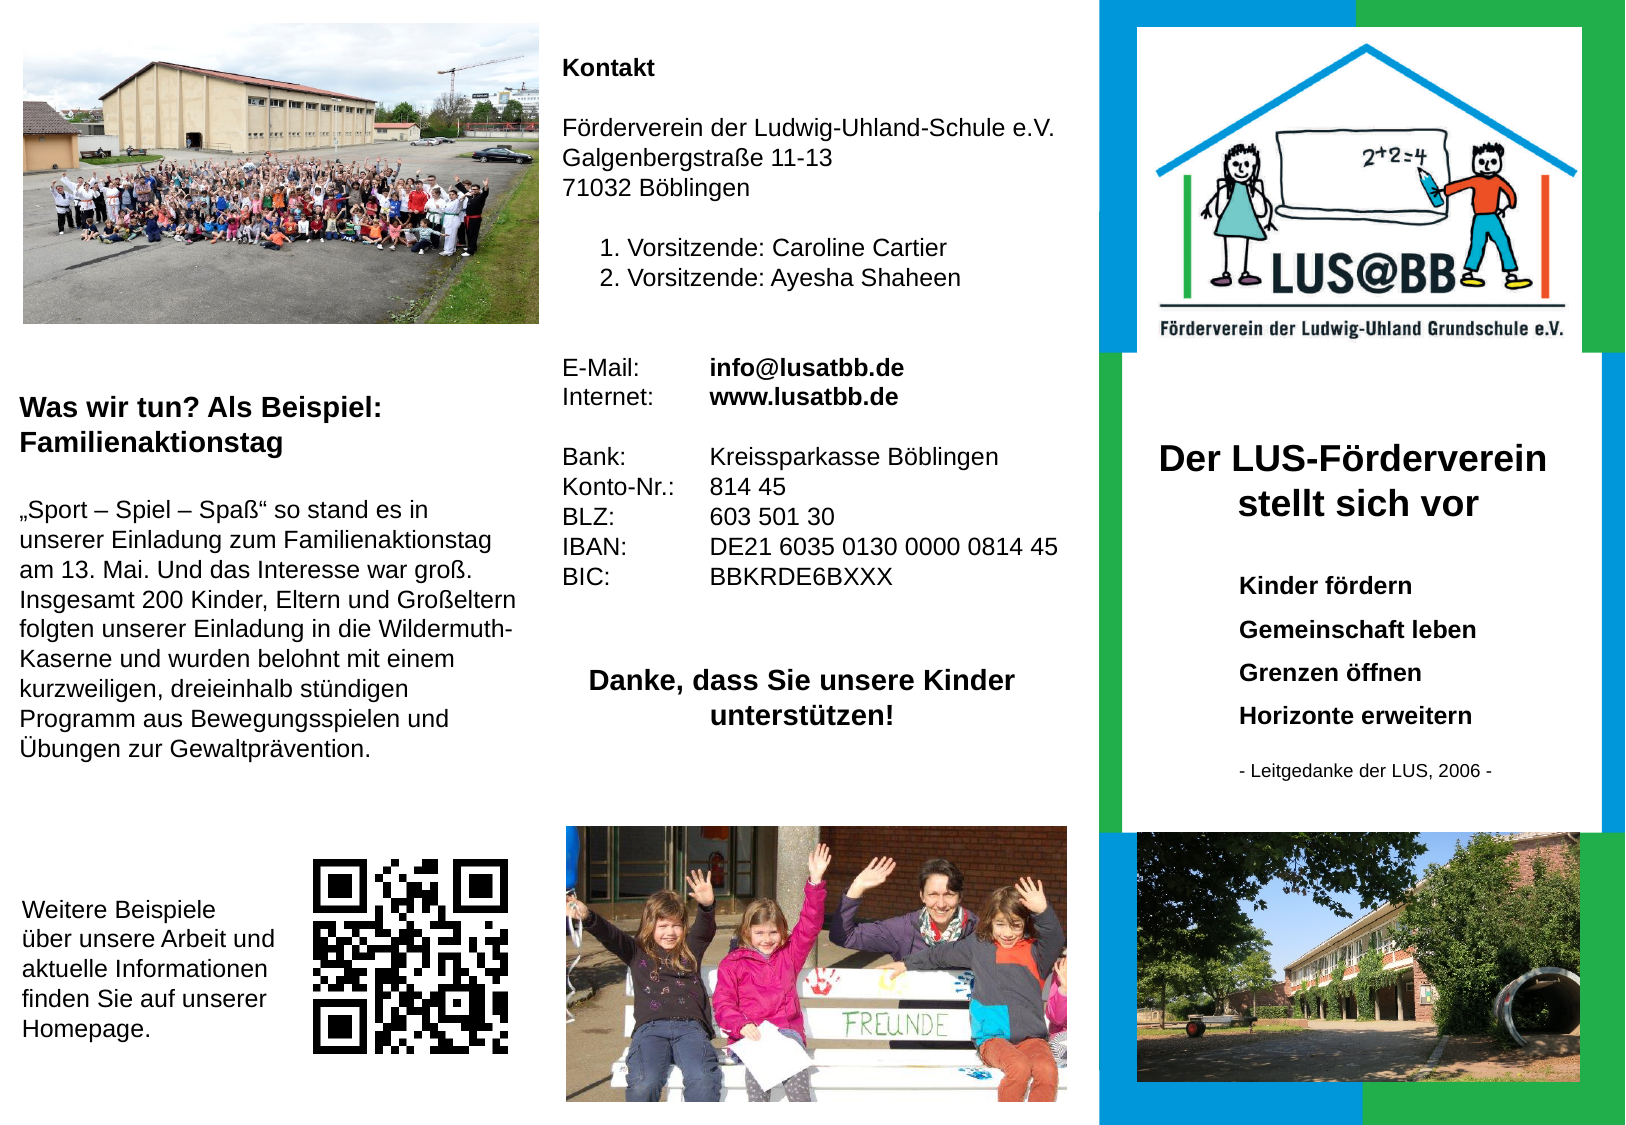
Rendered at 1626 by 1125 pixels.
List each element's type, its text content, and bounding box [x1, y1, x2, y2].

picture [566, 826, 1067, 1102]
picture [281, 827, 539, 1085]
text_box Danke, dass Sie unsere Kinder unterstützen! [547, 653, 1058, 739]
text_box Kinder fördern Gemeinschaft leben Grenzen öffnen Horizonte erweitern - Leitgedanke der LUS, 2006 - [1224, 562, 1548, 804]
text_box Weitere Beispiele über unsere Arbeit und aktuelle Informationen finden Sie auf unserer Homepage. [7, 765, 298, 1051]
picture [1138, 27, 1582, 353]
text_box Was wir tun? Als Beispiel: Familienaktionstag „Sport – Spiel – Spaß“ so stand es in unserer Einladung zum Familienaktionstag am 13. Mai. Und das Interesse war groß. Insgesamt 200 Kinder, Eltern und Großeltern folgten unserer Einladung in die Wildermuth-Kaserne und wurden belohnt mit einem kurzweiligen, dreieinhalb stündigen Programm aus Bewegungsspielen und Übungen zur Gewaltprävention. [4, 380, 534, 799]
text_box Kontakt Förderverein der Ludwig-Uhland-Schule e.V. Galgenbergstraße 11-13 71032 Böblingen 1. Vorsitzende: Caroline Cartier 2. Vorsitzende: Ayesha Shaheen E-Mail: info@lusatbb.de Internet: www.lusatbb.de Bank: Kreissparkasse Böblingen Konto-Nr.: 814 45 BLZ: 603 501 30 IBAN: DE21 6035 0130 0000 0814 45 BIC: BBKRDE6BXXX [547, 44, 1076, 539]
text_box Der LUS-Förderverein stellt sich vor [1126, 426, 1591, 532]
picture [23, 23, 539, 324]
picture [1138, 832, 1580, 1082]
text_box [1099, 0, 1625, 1125]
